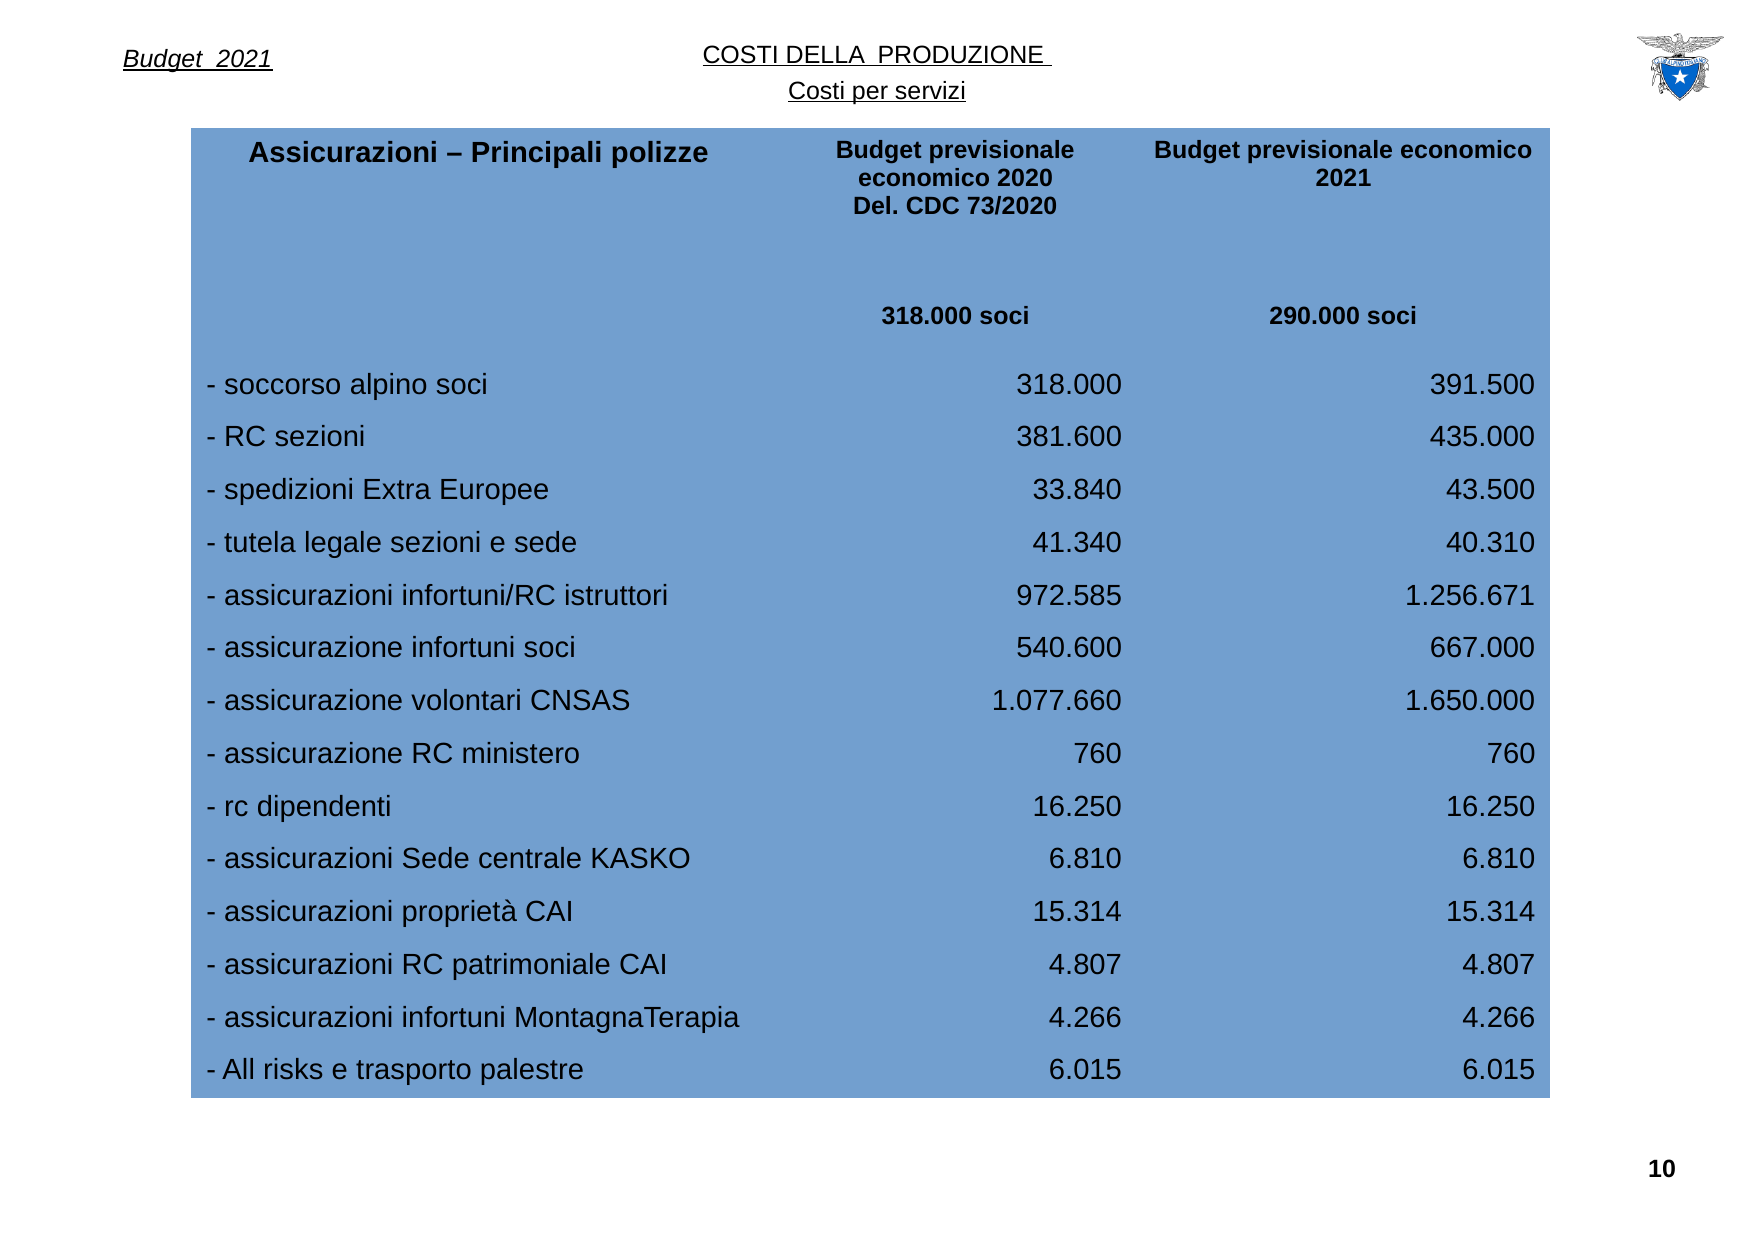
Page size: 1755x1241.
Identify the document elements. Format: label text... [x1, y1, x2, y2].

table_cell - assicurazioni infortuni/RC istruttori [191, 571, 775, 624]
table_cell 4.807 [1137, 940, 1550, 993]
table_header Assicurazioni – Principali polizze [191, 128, 775, 360]
table_cell 33.840 [775, 466, 1137, 519]
table_cell 43.500 [1137, 466, 1550, 519]
table_cell 4.266 [1137, 993, 1550, 1046]
table_cell 1.650.000 [1137, 677, 1550, 729]
table_cell 1.256.671 [1137, 571, 1550, 624]
table_cell 4.807 [775, 940, 1137, 993]
table_cell 6.015 [1137, 1046, 1550, 1098]
picture [1633, 29, 1728, 108]
table_cell 16.250 [775, 782, 1137, 835]
table_cell - assicurazione RC ministero [191, 729, 775, 782]
table_cell - rc dipendenti [191, 782, 775, 835]
table_cell 1.077.660 [775, 677, 1137, 729]
table_cell 40.310 [1137, 519, 1550, 571]
text_box COSTI DELLA PRODUZIONE Costi per servizi [292, 31, 1462, 75]
table_cell - assicurazioni infortuni MontagnaTerapia [191, 993, 775, 1046]
table_cell 6.810 [1137, 835, 1550, 888]
table_header Budget previsionale economico 2021 [1137, 128, 1550, 295]
table_cell 6.015 [775, 1046, 1137, 1098]
table_cell - soccorso alpino soci [191, 360, 775, 413]
table_cell - assicurazioni Sede centrale KASKO [191, 835, 775, 888]
table_cell 4.266 [775, 993, 1137, 1046]
table_cell 41.340 [775, 519, 1137, 571]
table_cell 435.000 [1137, 413, 1550, 466]
table_cell 972.585 [775, 571, 1137, 624]
table_header Budget previsionale economico 2020 Del. CDC 73/2020 [775, 128, 1137, 295]
table_cell - tutela legale sezioni e sede [191, 519, 775, 571]
table_cell - assicurazioni RC patrimoniale CAI [191, 940, 775, 993]
table_cell - assicurazioni proprietà CAI [191, 888, 775, 940]
table_cell 318.000 [775, 360, 1137, 413]
table_cell 760 [775, 729, 1137, 782]
table_cell 16.250 [1137, 782, 1550, 835]
table_cell 760 [1137, 729, 1550, 782]
table_cell - assicurazione volontari CNSAS [191, 677, 775, 729]
table_cell 391.500 [1137, 360, 1550, 413]
table_cell - RC sezioni [191, 413, 775, 466]
table_cell 6.810 [775, 835, 1137, 888]
table_cell 15.314 [775, 888, 1137, 940]
table_cell - All risks e trasporto palestre [191, 1046, 775, 1098]
text_box 10 [1633, 1145, 1704, 1191]
text_box Budget 2021 [50, 35, 346, 82]
table_cell 540.600 [775, 624, 1137, 677]
table_cell 667.000 [1137, 624, 1550, 677]
table_cell 381.600 [775, 413, 1137, 466]
table_cell - spedizioni Extra Europee [191, 466, 775, 519]
table_cell - assicurazione infortuni soci [191, 624, 775, 677]
table_cell 290.000 soci [1137, 295, 1550, 360]
table_cell 15.314 [1137, 888, 1550, 940]
table_cell 318.000 soci [775, 295, 1137, 360]
